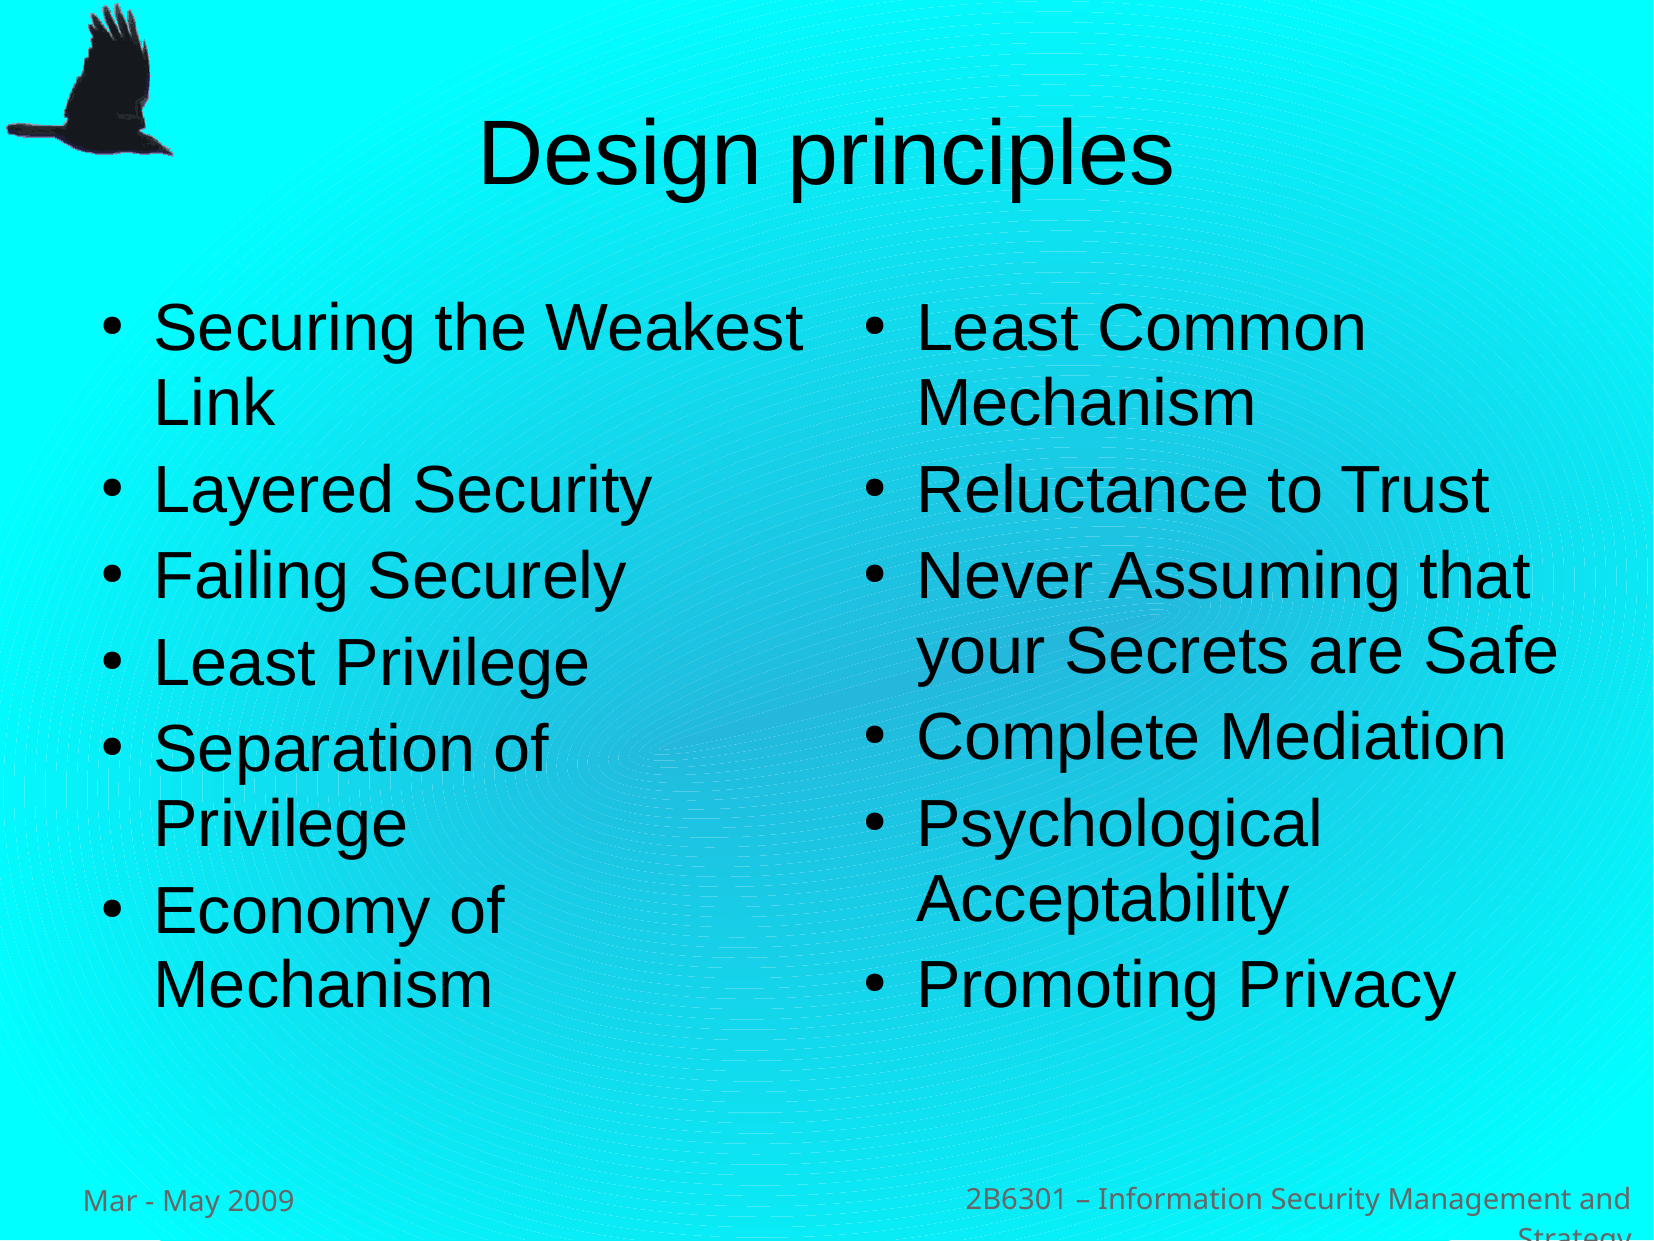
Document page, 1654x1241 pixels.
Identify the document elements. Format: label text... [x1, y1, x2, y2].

picture [0, 0, 178, 160]
title Design principles [82, 49, 1571, 257]
list Least Common Mechanism Reluctance to Trust Never Assuming that your Secrets are Safe Complete Mediation Psychological Acceptability Promoting Privacy [845, 290, 1572, 1094]
list Securing the Weakest Link Layered Security Failing Securely Least Privilege Separation of Privilege Economy of Mechanism [82, 290, 809, 1109]
